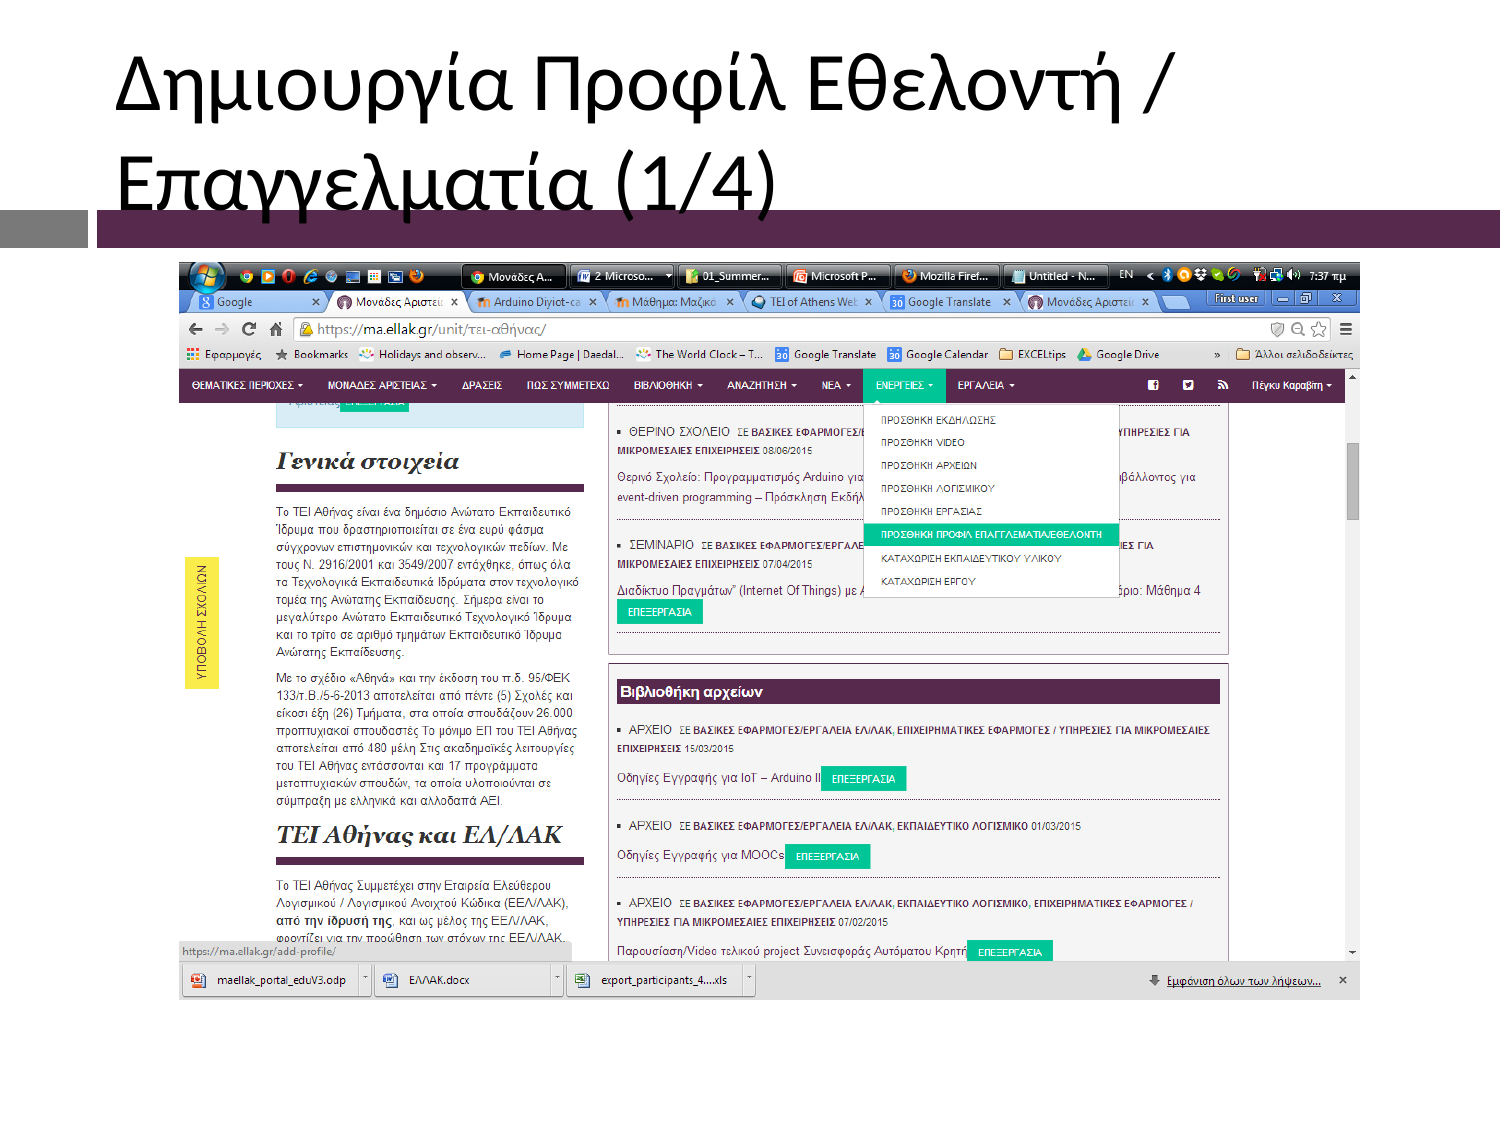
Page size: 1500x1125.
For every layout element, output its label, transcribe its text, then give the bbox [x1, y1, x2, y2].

title Δημιουργία Προφίλ Εθελοντή / Επαγγελματία (1/4) [100, 19, 1438, 182]
picture [179, 262, 1360, 1000]
